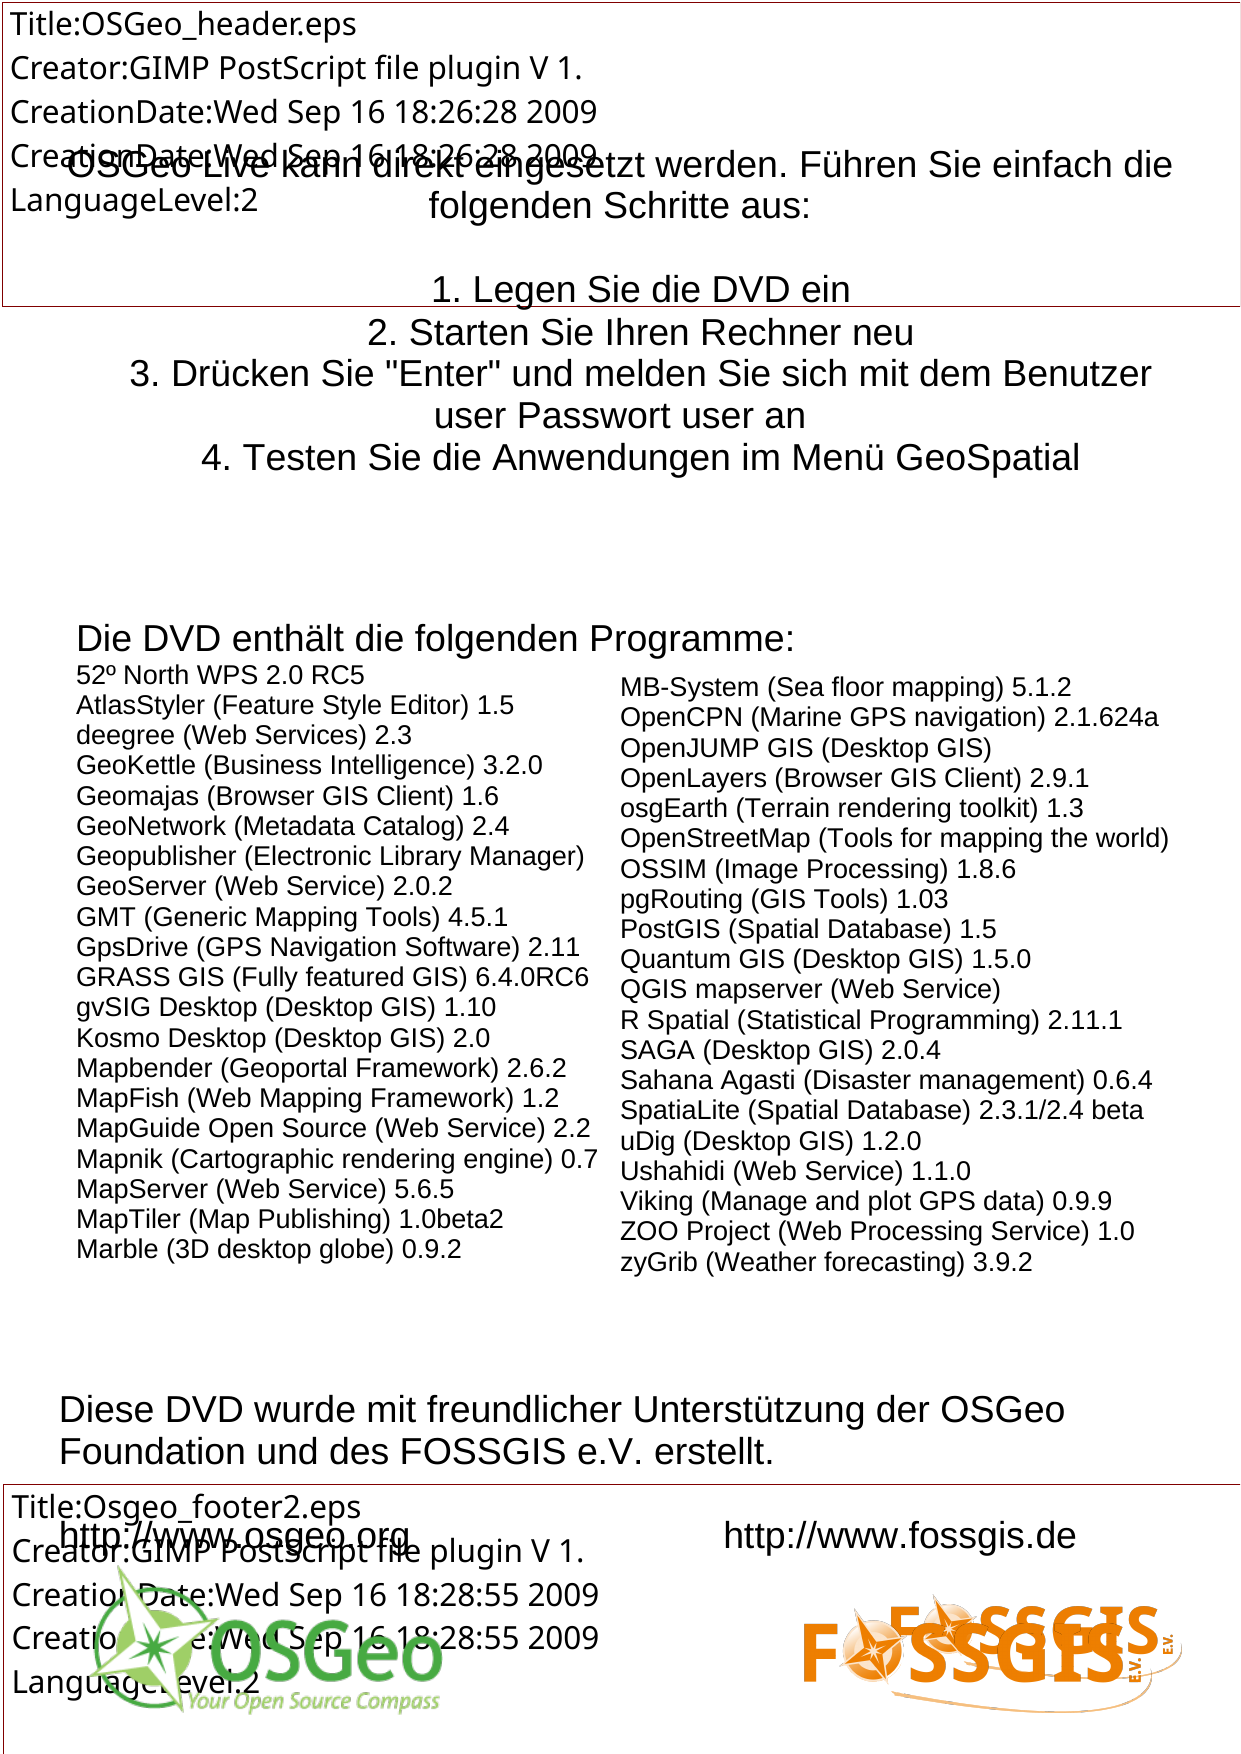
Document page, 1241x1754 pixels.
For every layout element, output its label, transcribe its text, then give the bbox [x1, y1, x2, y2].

title OSGeo Live kann direkt eingesetzt werden. Führen Sie einfach die folgenden Schritte aus: 1. Legen Sie die DVD ein 2. Starten Sie Ihren Rechner neu 3. Drücken Sie "Enter" und melden Sie sich mit dem Benutzer user Passwort user an 4. Testen Sie die Anwendungen im Menü GeoSpatial [59, 59, 1182, 563]
title Die DVD enthält die folgenden Programme: 52º North WPS 2.0 RC5 AtlasStyler (Feature Style Editor) 1.5 deegree (Web Services) 2.3 GeoKettle (Business Intelligence) 3.2.0 Geomajas (Browser GIS Client) 1.6 GeoNetwork (Metadata Catalog) 2.4 Geopublisher (Electronic Library Manager) GeoServer (Web Service) 2.0.2 GMT (Generic Mapping Tools) 4.5.1 GpsDrive (GPS Navigation Software) 2.11 GRASS GIS (Fully featured GIS) 6.4.0RC6 gvSIG Desktop (Desktop GIS) 1.10 Kosmo Desktop (Desktop GIS) 2.0 Mapbender (Geoportal Framework) 2.6.2 MapFish (Web Mapping Framework) 1.2 MapGuide Open Source (Web Service) 2.2 Mapnik (Cartographic rendering engine) 0.7 MapServer (Web Service) 5.6.5 MapTiler (Map Publishing) 1.0beta2 Marble (3D desktop globe) 0.9.2 [76, 582, 945, 1300]
title MB-System (Sea floor mapping) 5.1.2 OpenCPN (Marine GPS navigation) 2.1.624a OpenJUMP GIS (Desktop GIS) OpenLayers (Browser GIS Client) 2.9.1 osgEarth (Terrain rendering toolkit) 1.3 OpenStreetMap (Tools for mapping the world) OSSIM (Image Processing) 1.8.6 pgRouting (GIS Tools) 1.03 PostGIS (Spatial Database) 1.5 Quantum GIS (Desktop GIS) 1.5.0 QGIS mapserver (Web Service) R Spatial (Statistical Programming) 2.11.1 SAGA (Desktop GIS) 2.0.4 Sahana Agasti (Disaster management) 0.6.4 SpatiaLite (Spatial Database) 2.3.1/2.4 beta uDig (Desktop GIS) 1.2.0 Ushahidi (Web Service) 1.1.0 Viking (Manage and plot GPS data) 0.9.9 ZOO Project (Web Processing Service) 1.0 zyGrib (Weather forecasting) 3.9.2 [620, 639, 1241, 1310]
picture [88, 1564, 443, 1715]
picture [797, 1608, 1182, 1713]
title Diese DVD wurde mit freundlicher Unterstützung der OSGeo Foundation und des FOSSGIS e.V. erstellt. http://www.osgeo.org http://www.fossgis.de [59, 1360, 1211, 1627]
